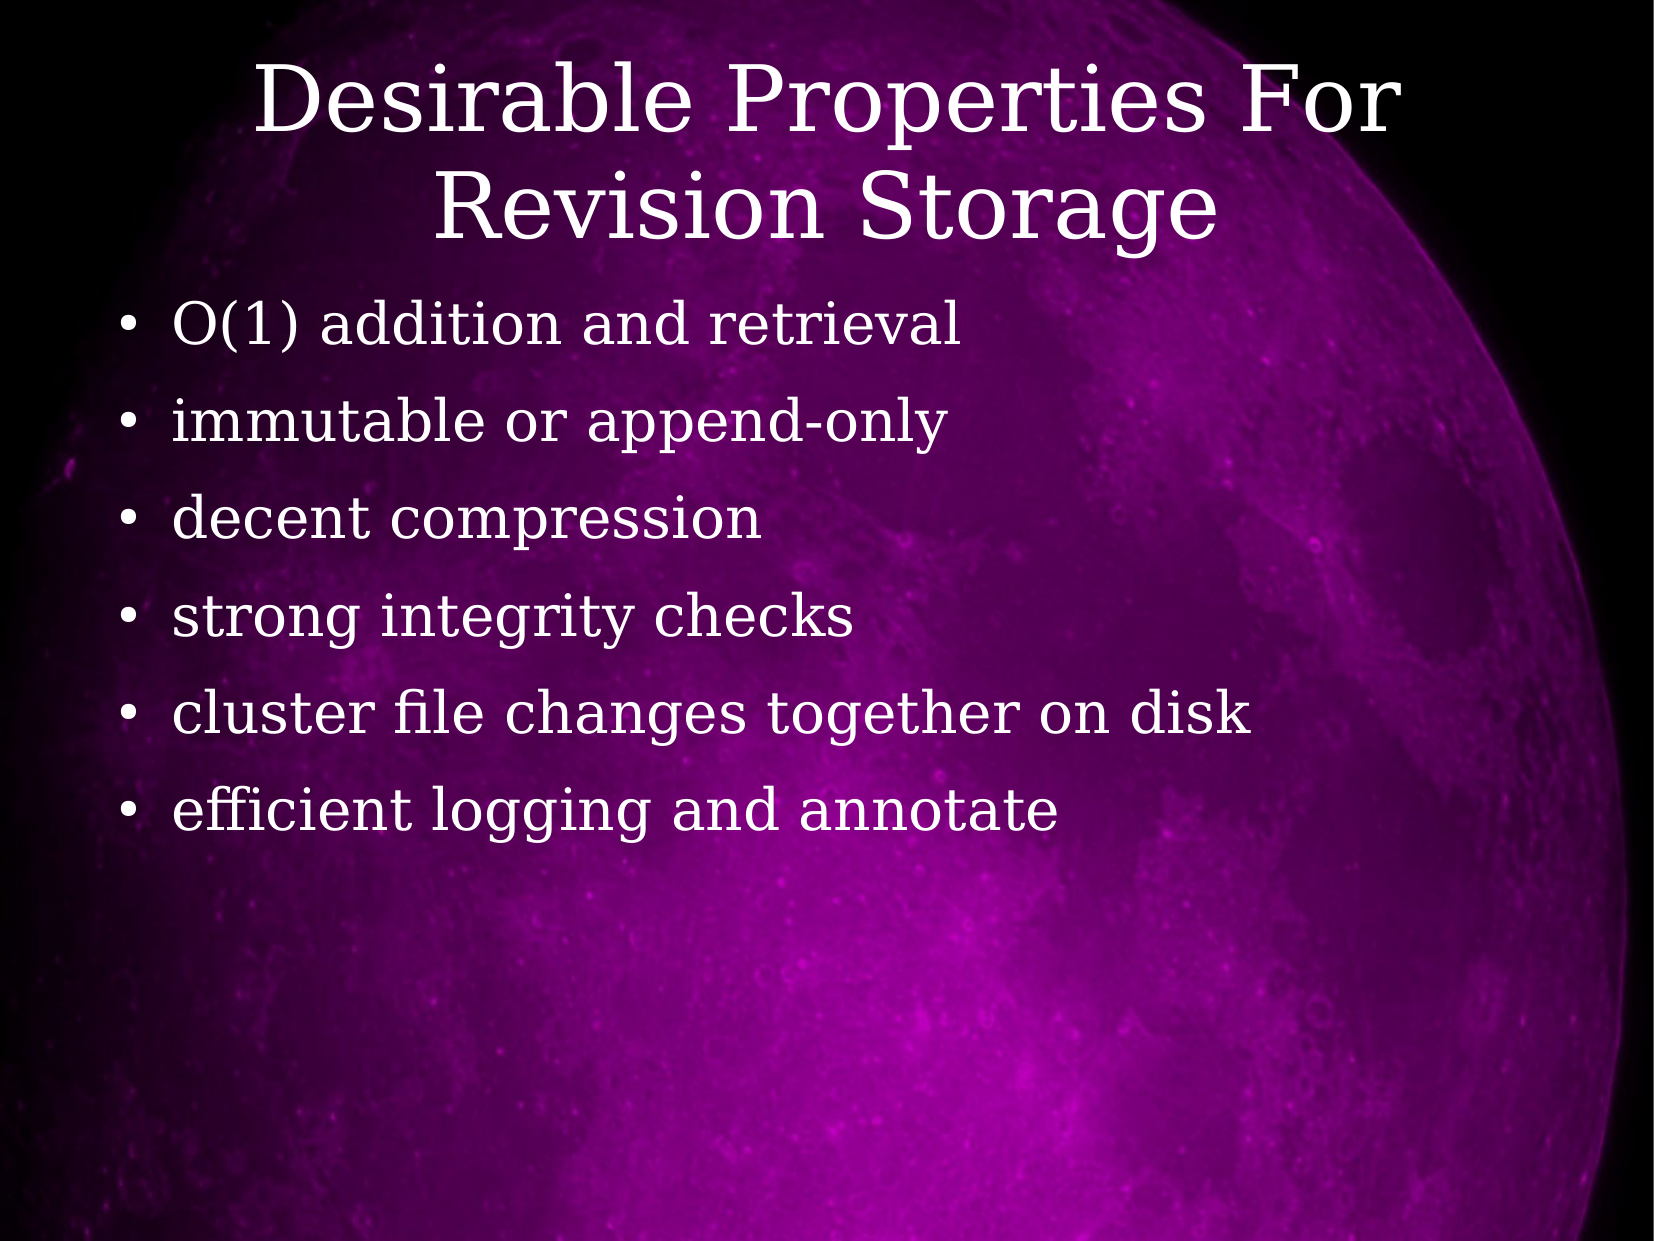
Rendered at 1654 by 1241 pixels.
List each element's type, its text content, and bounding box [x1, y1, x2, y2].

list O(1) addition and retrieval immutable or append-only decent compression strong integrity checks cluster file changes together on disk efficient logging and annotate [82, 290, 1571, 1109]
title Desirable Properties For Revision Storage [82, 45, 1571, 261]
picture [0, 0, 1654, 1241]
